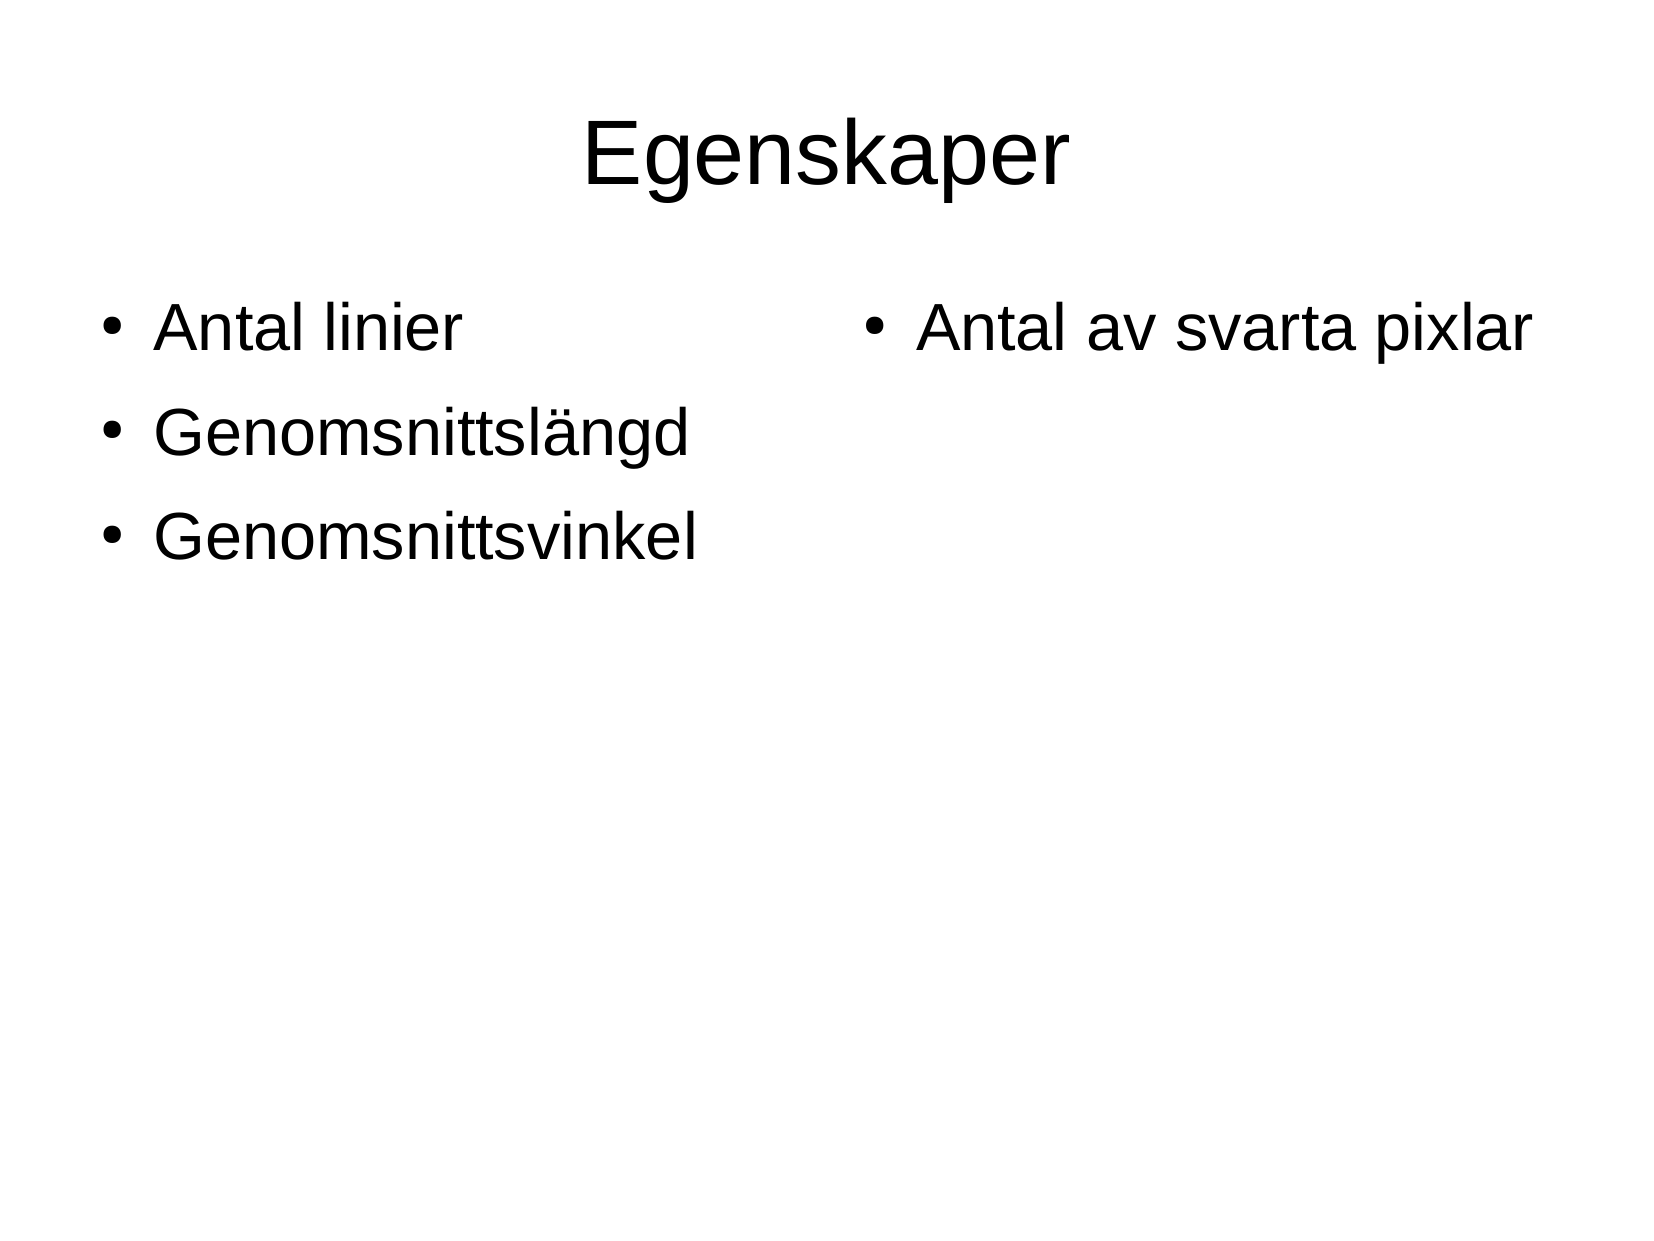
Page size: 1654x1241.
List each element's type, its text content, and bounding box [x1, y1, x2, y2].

list Antal av svarta pixlar [845, 290, 1572, 1010]
title Egenskaper [82, 49, 1571, 257]
list Antal linier Genomsnittslängd Genomsnittsvinkel [82, 290, 809, 1010]
